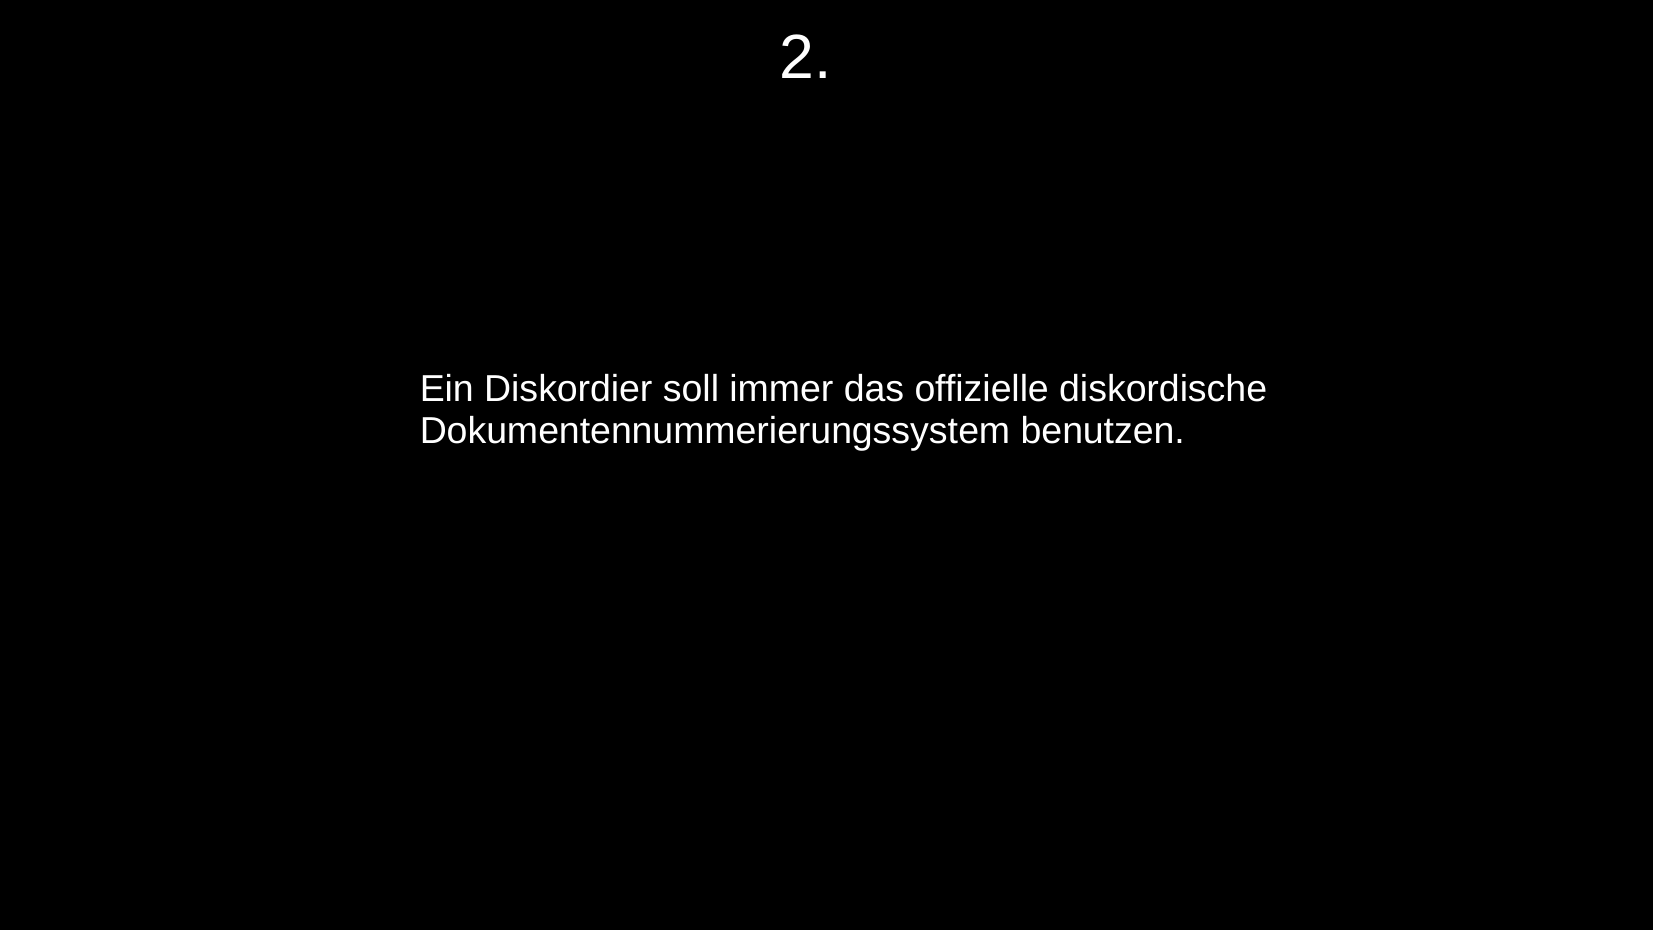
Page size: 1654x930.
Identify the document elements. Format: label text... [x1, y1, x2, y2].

text_box 2. [275, 15, 1336, 100]
text_box Ein Diskordier soll immer das offizielle diskordische Dokumentennummerierungssystem benutzen. [405, 359, 1546, 459]
